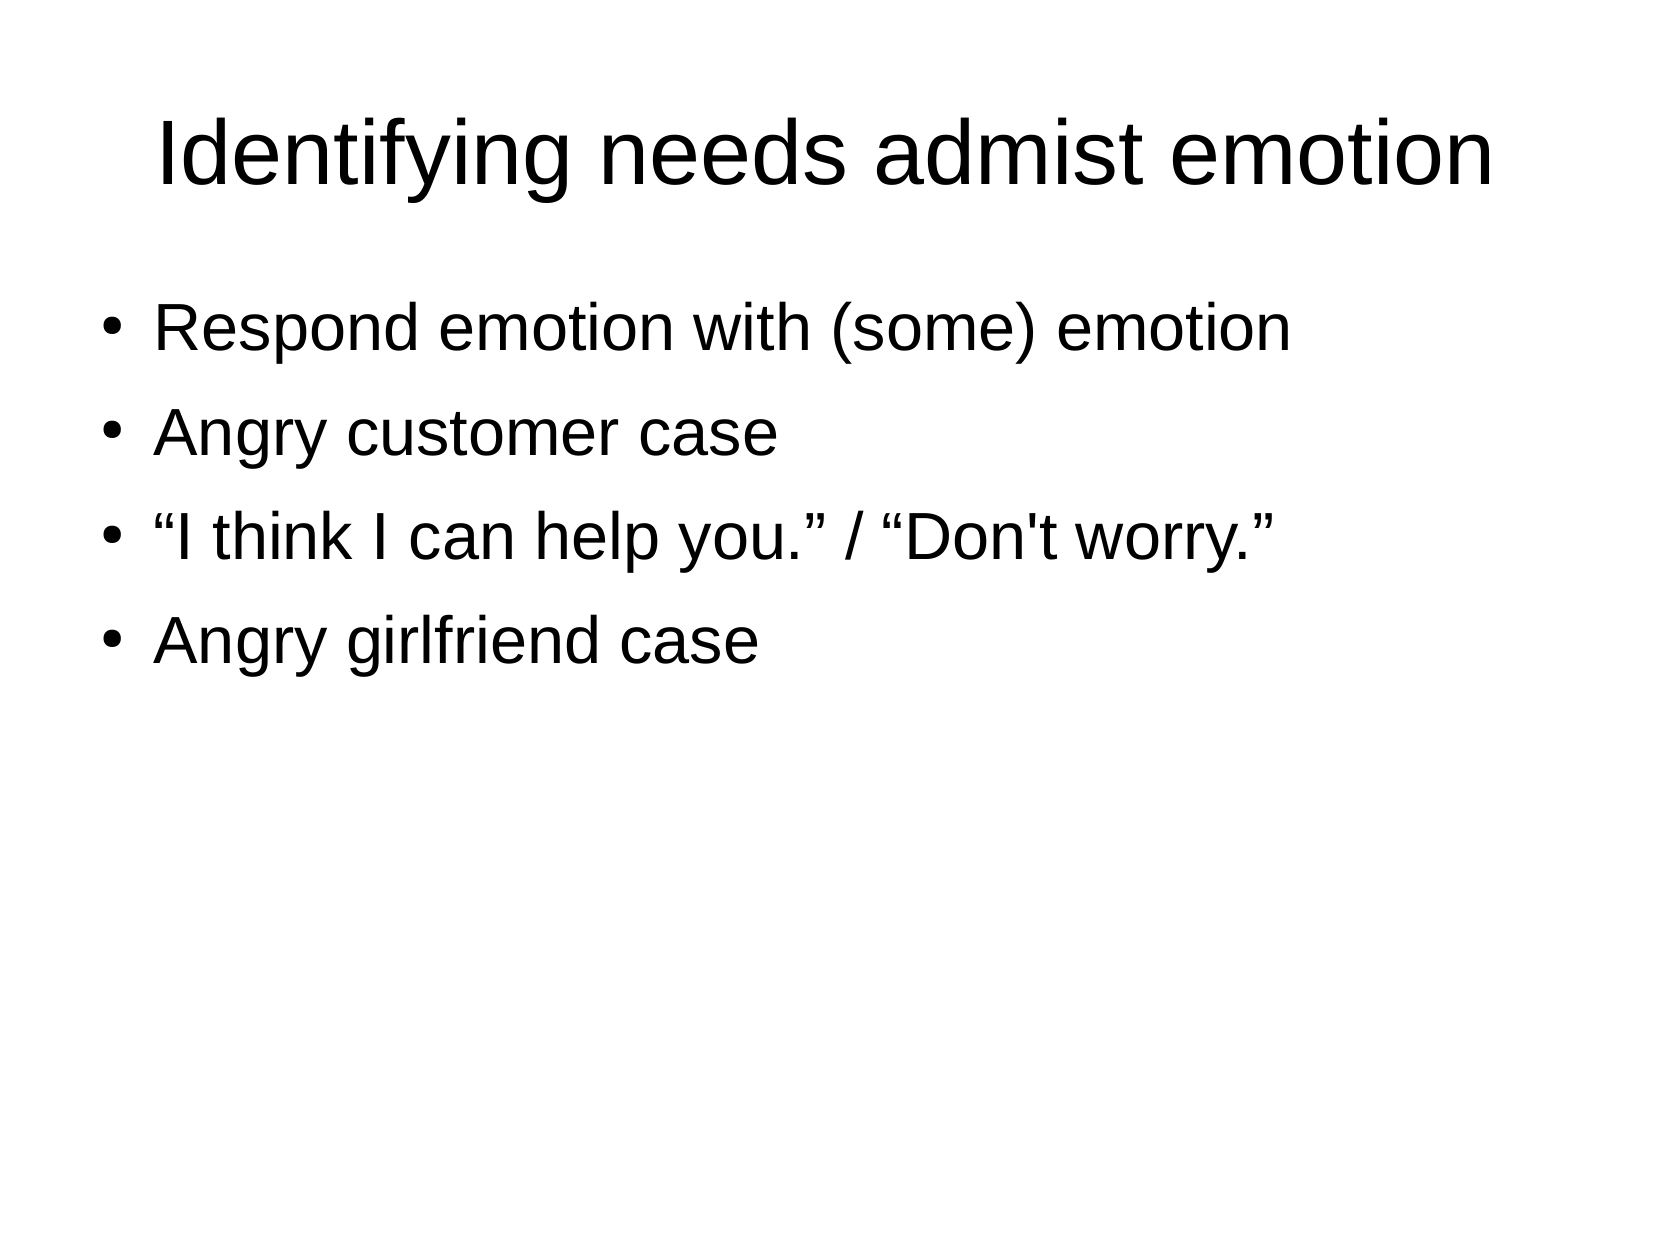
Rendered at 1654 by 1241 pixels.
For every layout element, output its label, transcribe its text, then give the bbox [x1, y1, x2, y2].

list Respond emotion with (some) emotion Angry customer case “I think I can help you.” / “Don't worry.” Angry girlfriend case [82, 290, 1571, 1010]
title Identifying needs admist emotion [82, 49, 1571, 257]
